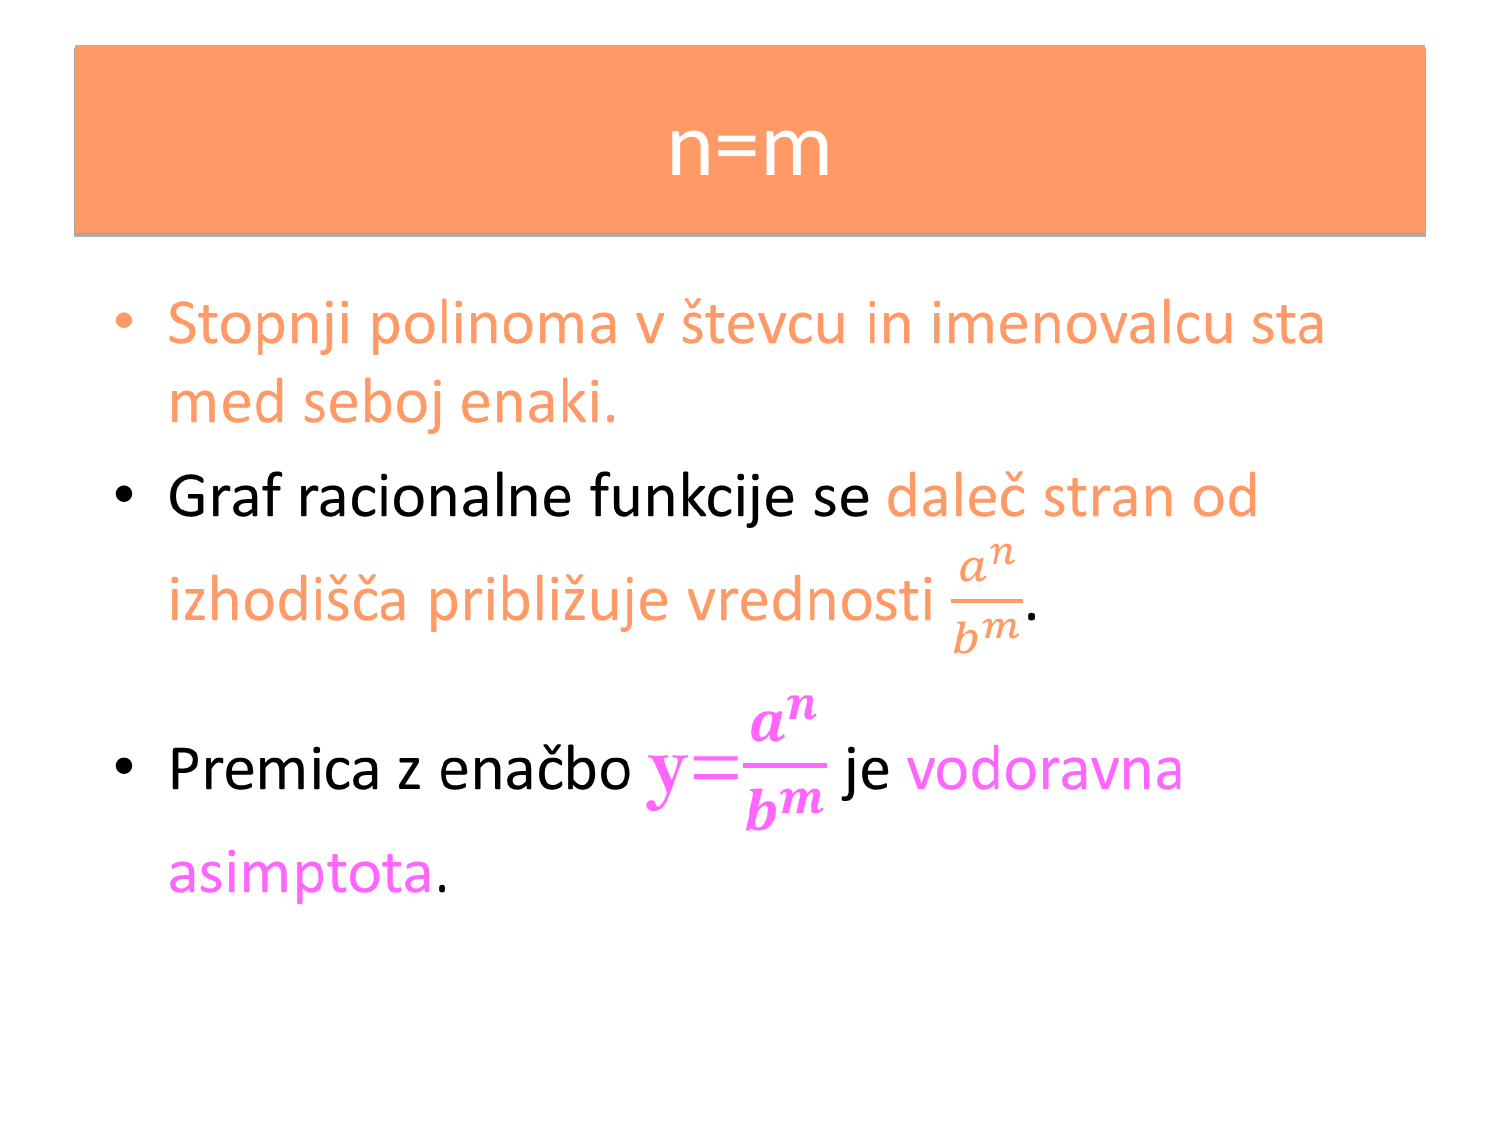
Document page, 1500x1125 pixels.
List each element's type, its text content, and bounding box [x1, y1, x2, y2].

title n=m [75, 45, 1425, 233]
list [75, 262, 1425, 1005]
